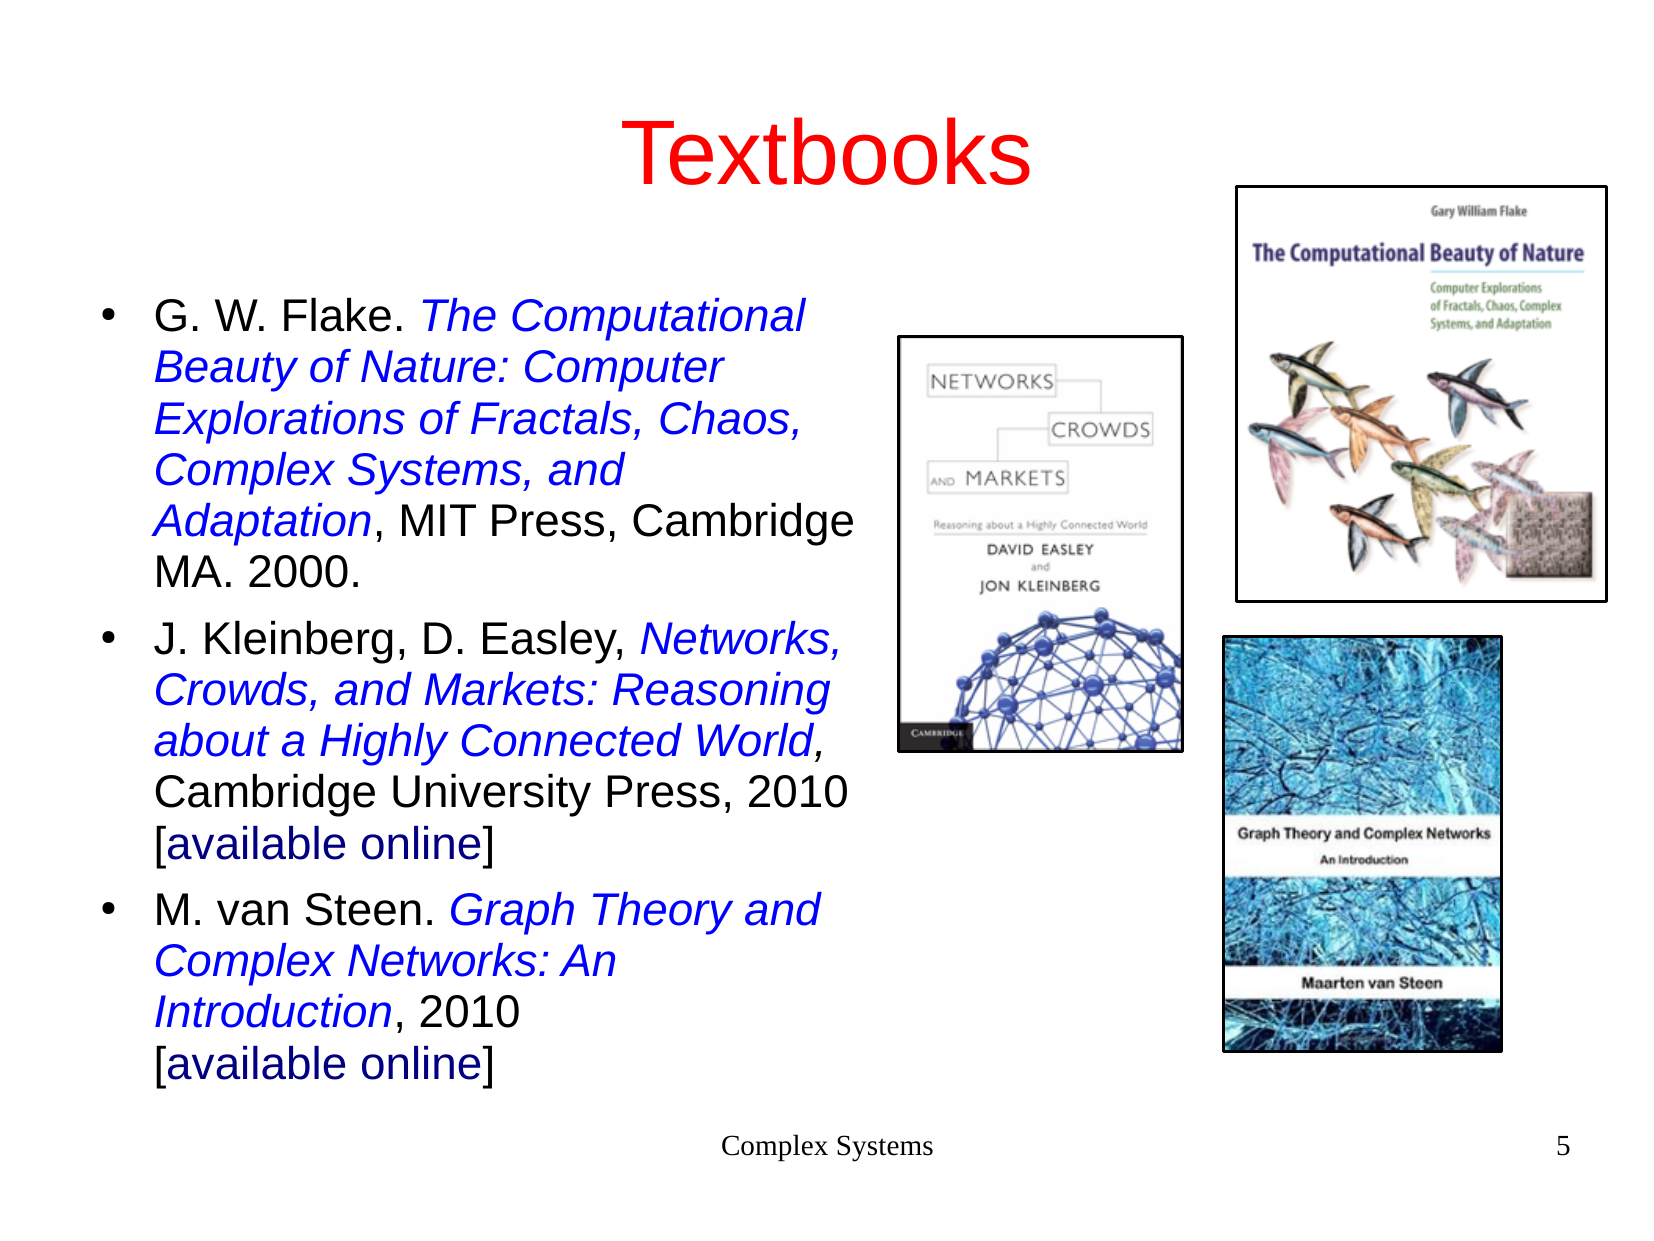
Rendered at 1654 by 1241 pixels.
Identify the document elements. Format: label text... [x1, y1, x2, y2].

picture [1225, 637, 1501, 1051]
title Textbooks [82, 49, 1571, 257]
picture [900, 337, 1182, 751]
picture [1237, 187, 1605, 601]
list G. W. Flake. The Computational Beauty of Nature: Computer Explorations of Fractals, Chaos, Complex Systems, and Adaptation, MIT Press, Cambridge MA. 2000. J. Kleinberg, D. Easley, Networks, Crowds, and Markets: Reasoning about a Highly Connected World, Cambridge University Press, 2010 [available online] M. van Steen. Graph Theory and Complex Networks: An Introduction, 2010 [available online] [82, 290, 863, 1109]
